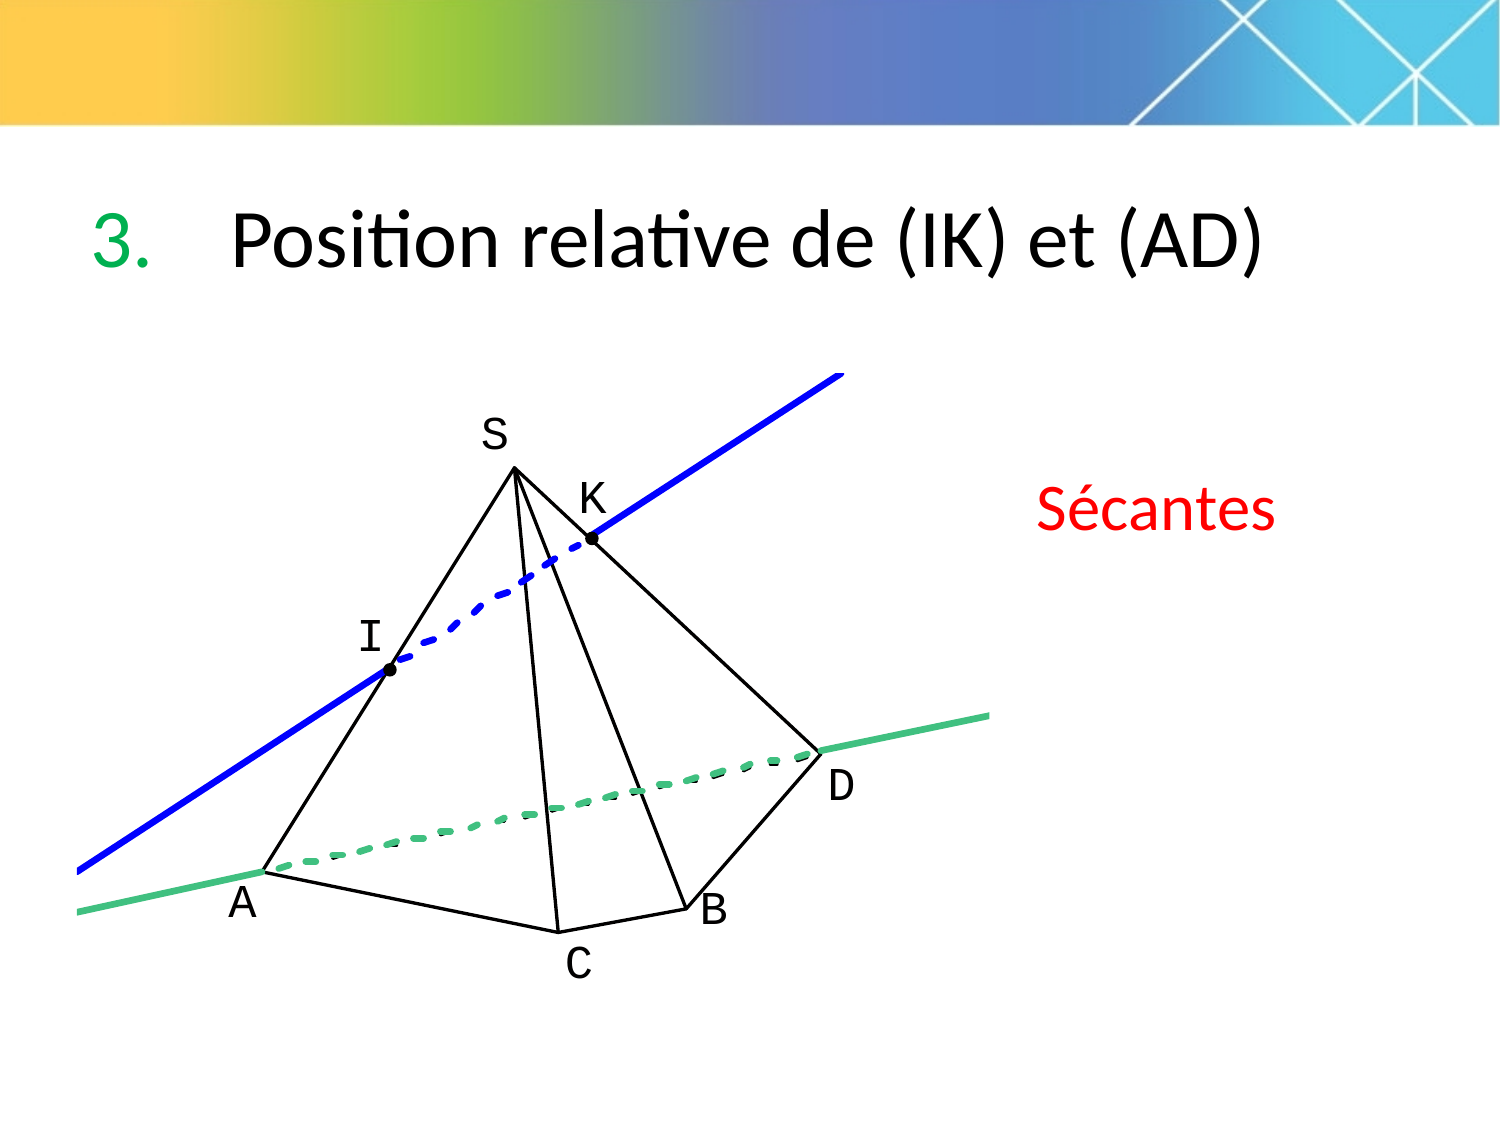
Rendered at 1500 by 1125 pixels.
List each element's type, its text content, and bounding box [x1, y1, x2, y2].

title Position relative de (IK) et (AD) [75, 163, 1500, 305]
picture [0, 0, 1500, 127]
picture [76, 373, 990, 1035]
text_box Sécantes [1021, 456, 1377, 552]
